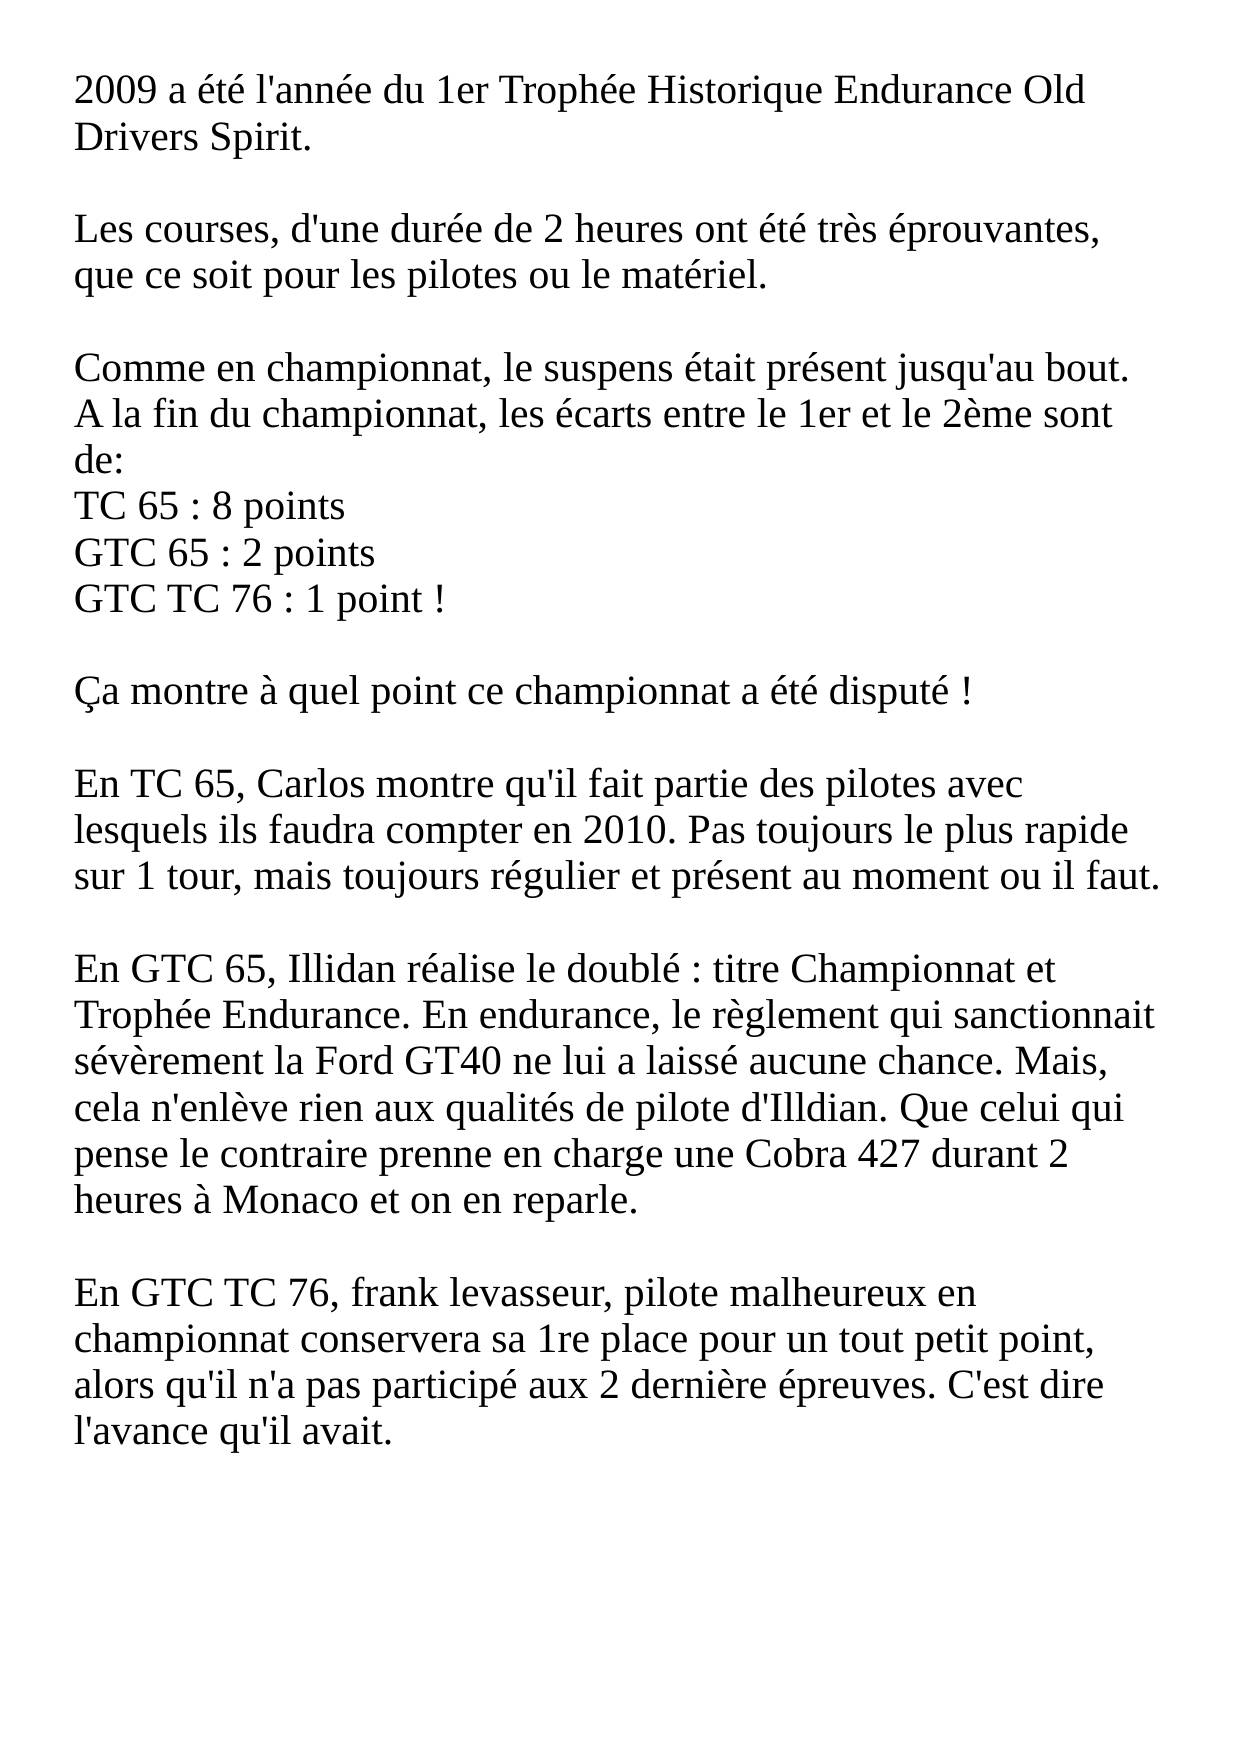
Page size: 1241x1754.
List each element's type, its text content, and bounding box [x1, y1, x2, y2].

text_box 2009 a été l'année du 1er Trophée Historique Endurance Old Drivers Spirit. Les courses, d'une durée de 2 heures ont été très éprouvantes, que ce soit pour les pilotes ou le matériel. Comme en championnat, le suspens était présent jusqu'au bout. A la fin du championnat, les écarts entre le 1er et le 2ème sont de: TC 65 : 8 points GTC 65 : 2 points GTC TC 76 : 1 point ! Ça montre à quel point ce championnat a été disputé ! En TC 65, Carlos montre qu'il fait partie des pilotes avec lesquels ils faudra compter en 2010. Pas toujours le plus rapide sur 1 tour, mais toujours régulier et présent au moment ou il faut. En GTC 65, Illidan réalise le doublé : titre Championnat et Trophée Endurance. En endurance, le règlement qui sanctionnait sévèrement la Ford GT40 ne lui a laissé aucune chance. Mais, cela n'enlève rien aux qualités de pilote d'Illdian. Que celui qui pense le contraire prenne en charge une Cobra 427 durant 2 heures à Monaco et on en reparle. En GTC TC 76, frank levasseur, pilote malheureux en championnat conservera sa 1re place pour un tout petit point, alors qu'il n'a pas participé aux 2 dernière épreuves. C'est dire l'avance qu'il avait. [59, 59, 1182, 1579]
